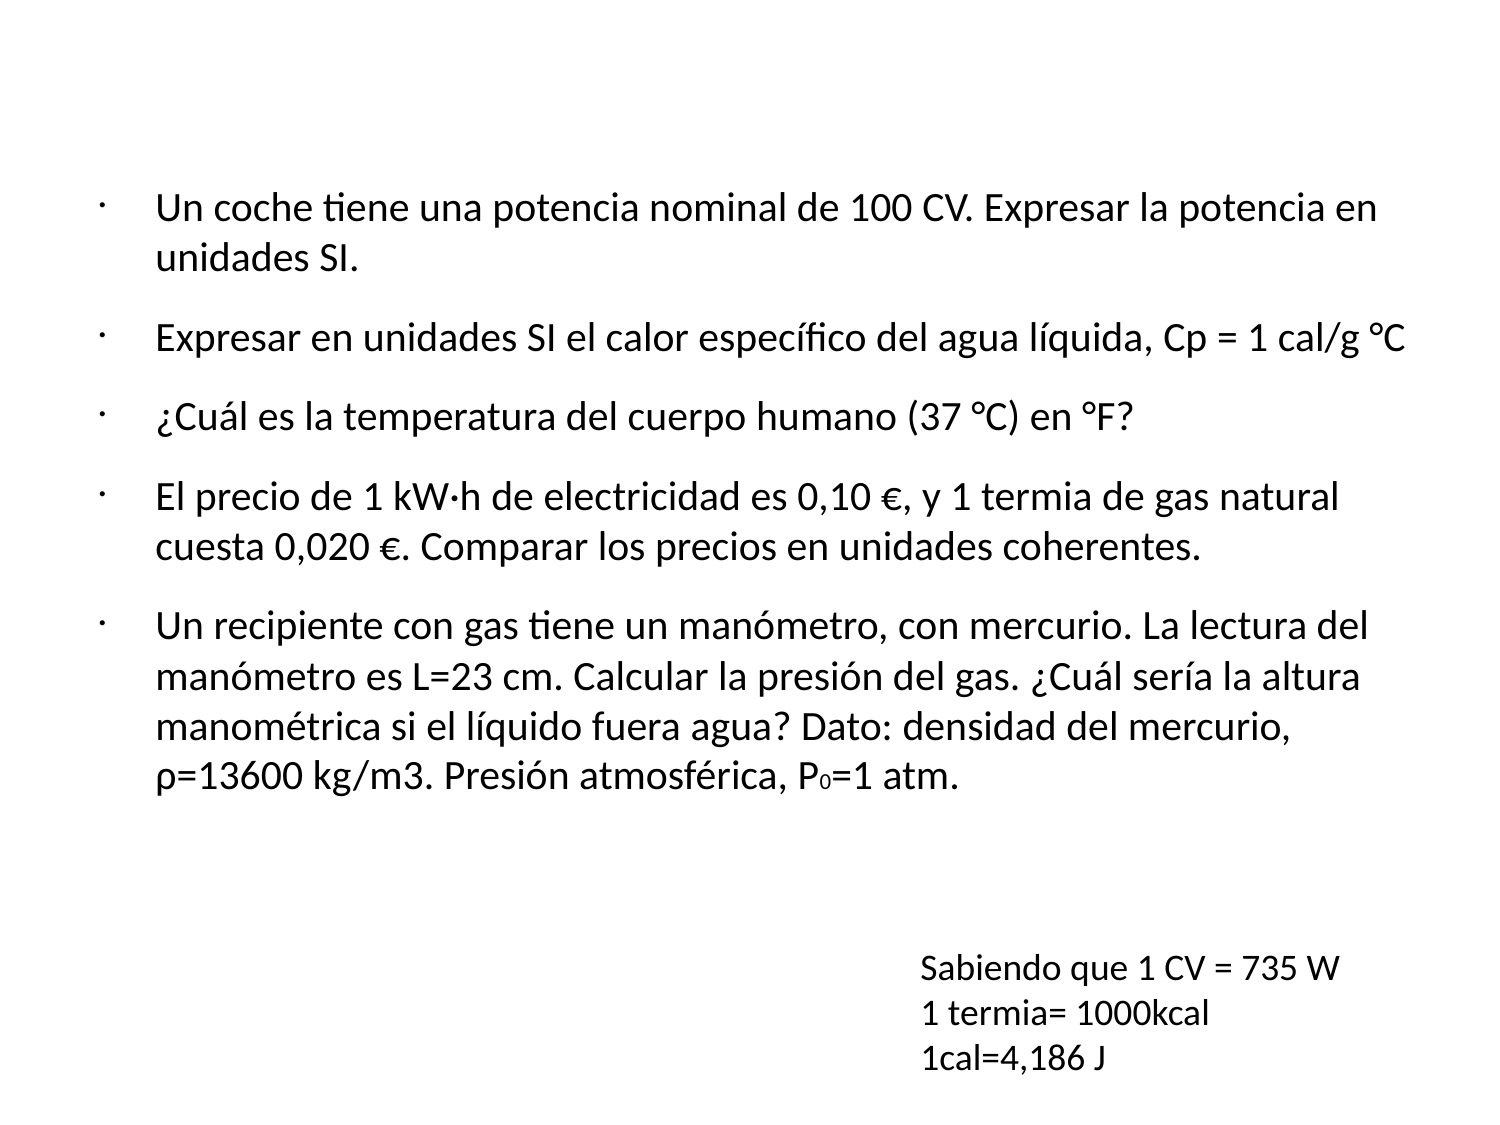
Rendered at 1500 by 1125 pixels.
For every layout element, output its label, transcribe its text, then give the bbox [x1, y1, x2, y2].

list Un coche tiene una potencia nominal de 100 CV. Expresar la potencia en unidades SI. Expresar en unidades SI el calor específico del agua líquida, Cp = 1 cal/g °C ¿Cuál es la temperatura del cuerpo humano (37 °C) en °F? El precio de 1 kW·h de electricidad es 0,10 €, y 1 termia de gas natural cuesta 0,020 €. Comparar los precios en unidades coherentes. Un recipiente con gas tiene un manómetro, con mercurio. La lectura del manómetro es L=23 cm. Calcular la presión del gas. ¿Cuál sería la altura manométrica si el líquido fuera agua? Dato: densidad del mercurio, ρ=13600 kg/m3. Presión atmosférica, P0=1 atm. [84, 172, 1435, 355]
text_box Sabiendo que 1 CV = 735 W 1 termia= 1000kcal 1cal=4,186 J [905, 935, 1435, 1085]
